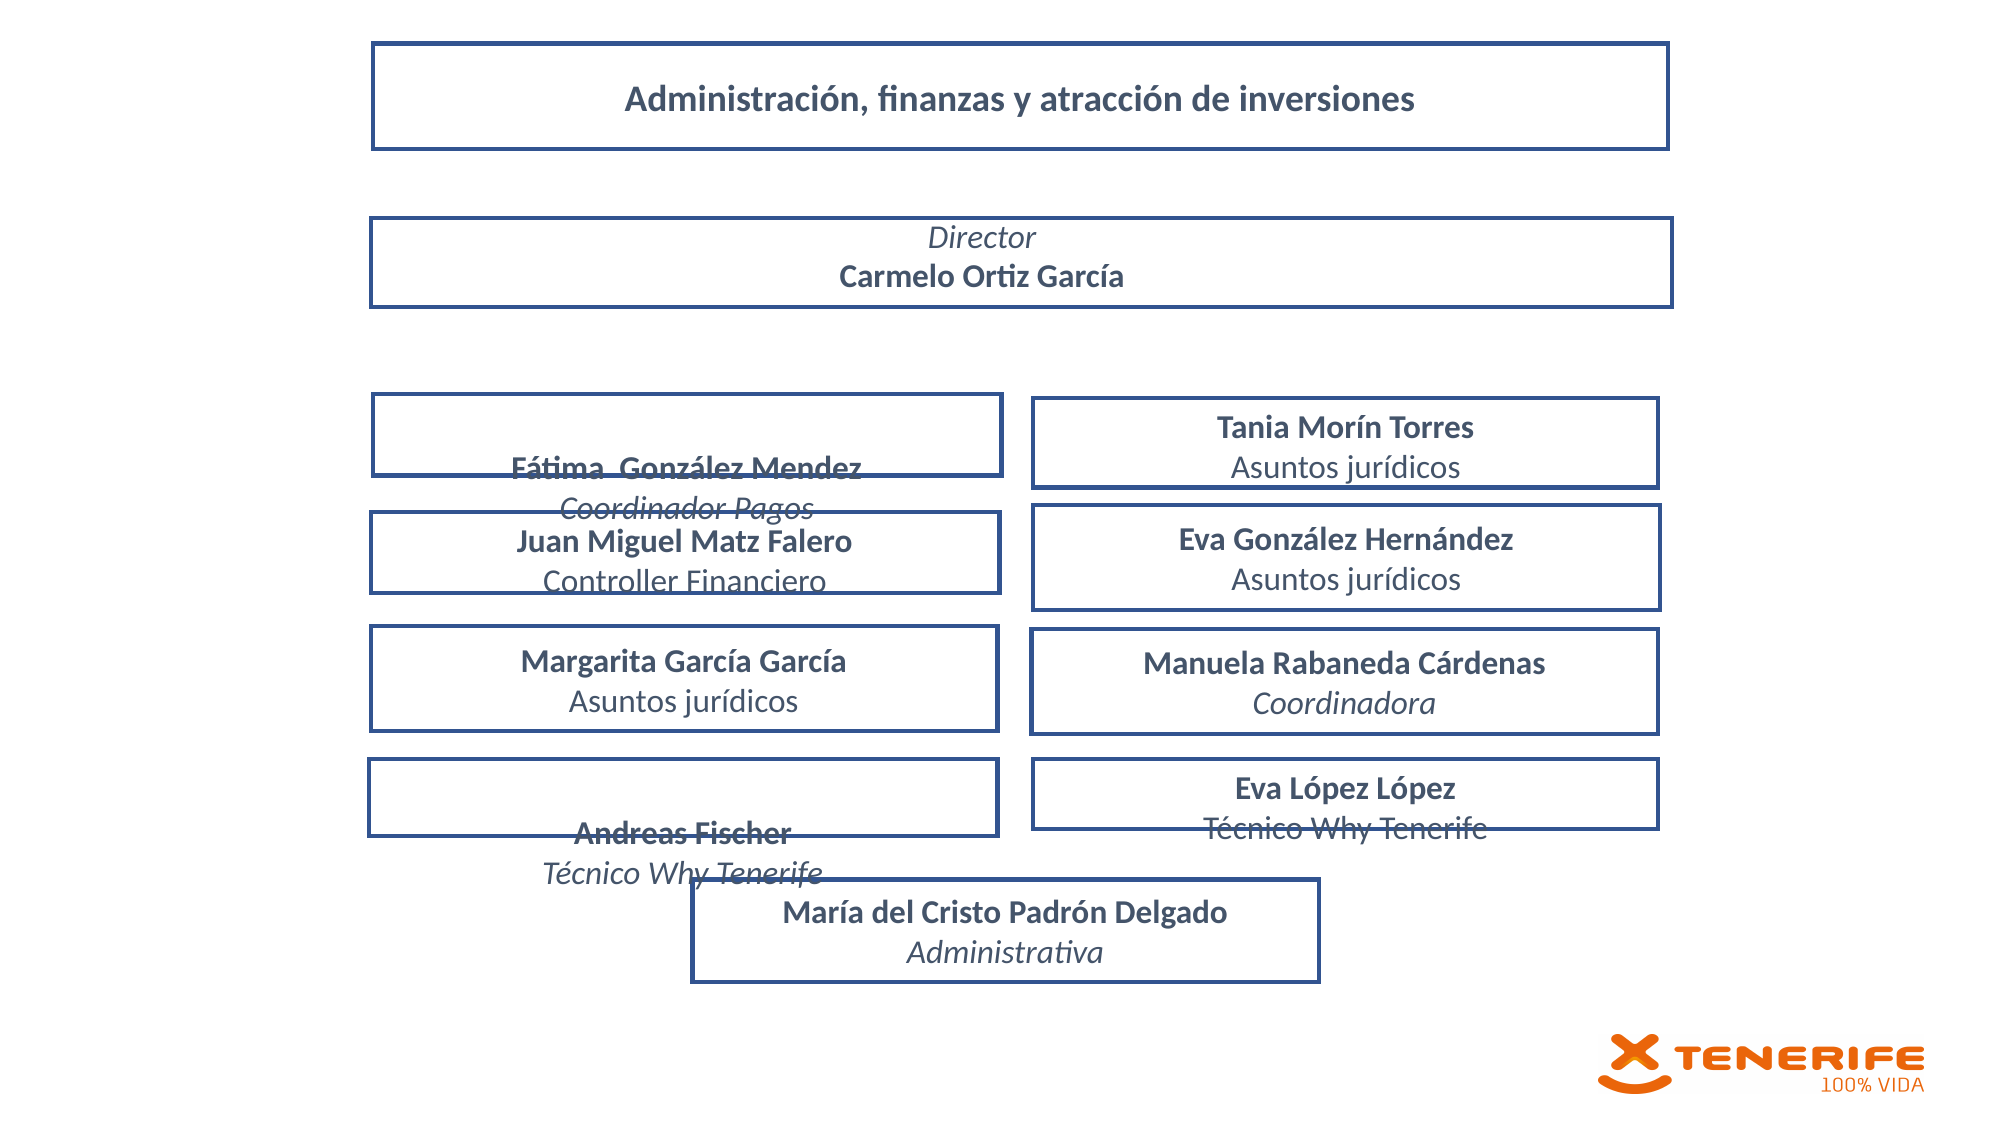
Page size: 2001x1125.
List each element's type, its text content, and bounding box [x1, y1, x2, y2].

text_box Juan Miguel Matz Falero Controller Financiero [371, 512, 1000, 593]
text_box María del Cristo Padrón Delgado Administrativa [692, 880, 1319, 982]
text_box Eva González Hernández Asuntos jurídicos [1033, 505, 1660, 610]
text_box Margarita García García Asuntos jurídicos [371, 626, 998, 731]
text_box Manuela Rabaneda Cárdenas Coordinadora [1031, 629, 1658, 734]
text_box Tania Morín Torres Asuntos jurídicos [1033, 398, 1658, 487]
text_box Fátima González Mendez Coordinador Pagos [373, 394, 1002, 476]
text_box Andreas Fischer Técnico Why Tenerife [369, 759, 998, 836]
text_box Administración, finanzas y atracción de inversiones [373, 44, 1668, 149]
text_box Eva López López Técnico Why Tenerife [1033, 759, 1658, 829]
text_box Director Carmelo Ortiz García [646, 207, 1319, 302]
